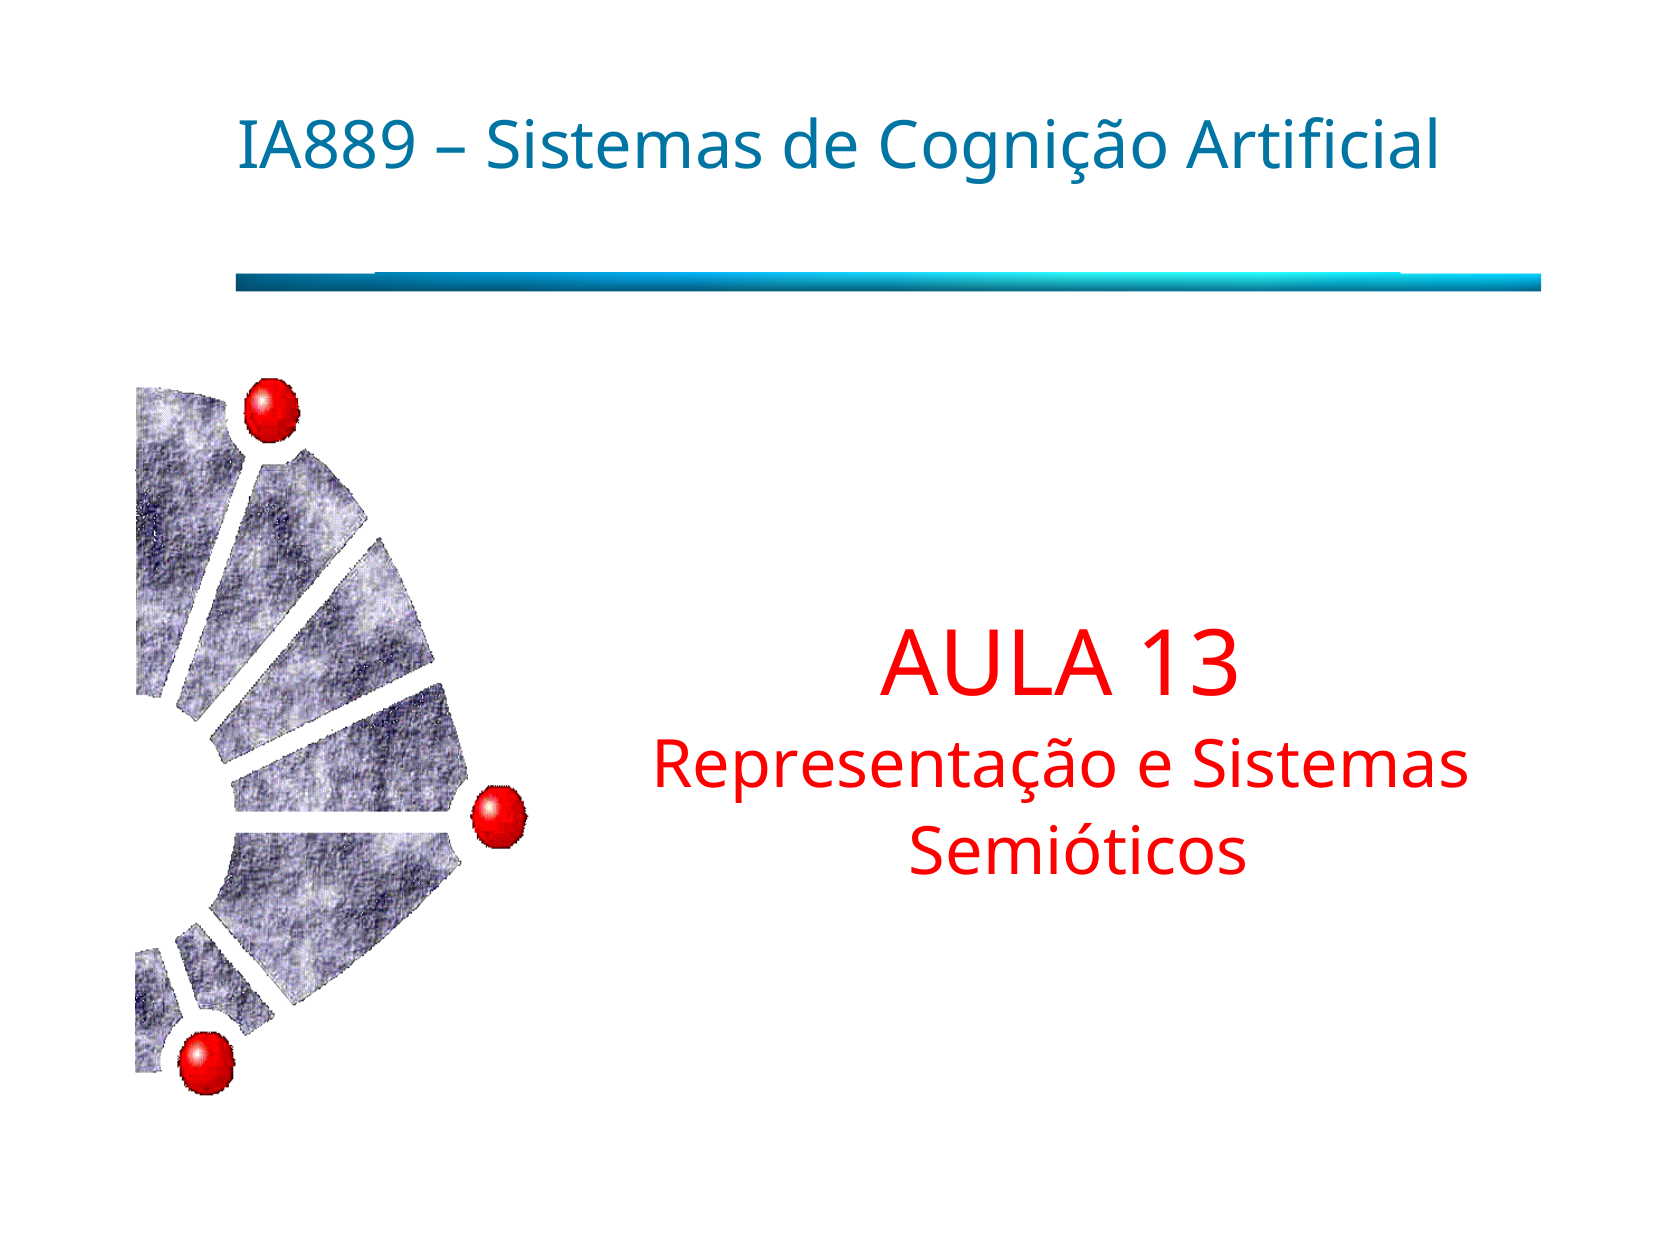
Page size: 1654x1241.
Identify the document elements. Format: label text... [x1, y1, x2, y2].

picture [125, 272, 1654, 295]
subtitle AULA 13 Representação e Sistemas Semióticos [553, 309, 1534, 1182]
chart [135, 324, 562, 1112]
title IA889 – Sistemas de Cognição Artificial [61, 35, 1620, 250]
